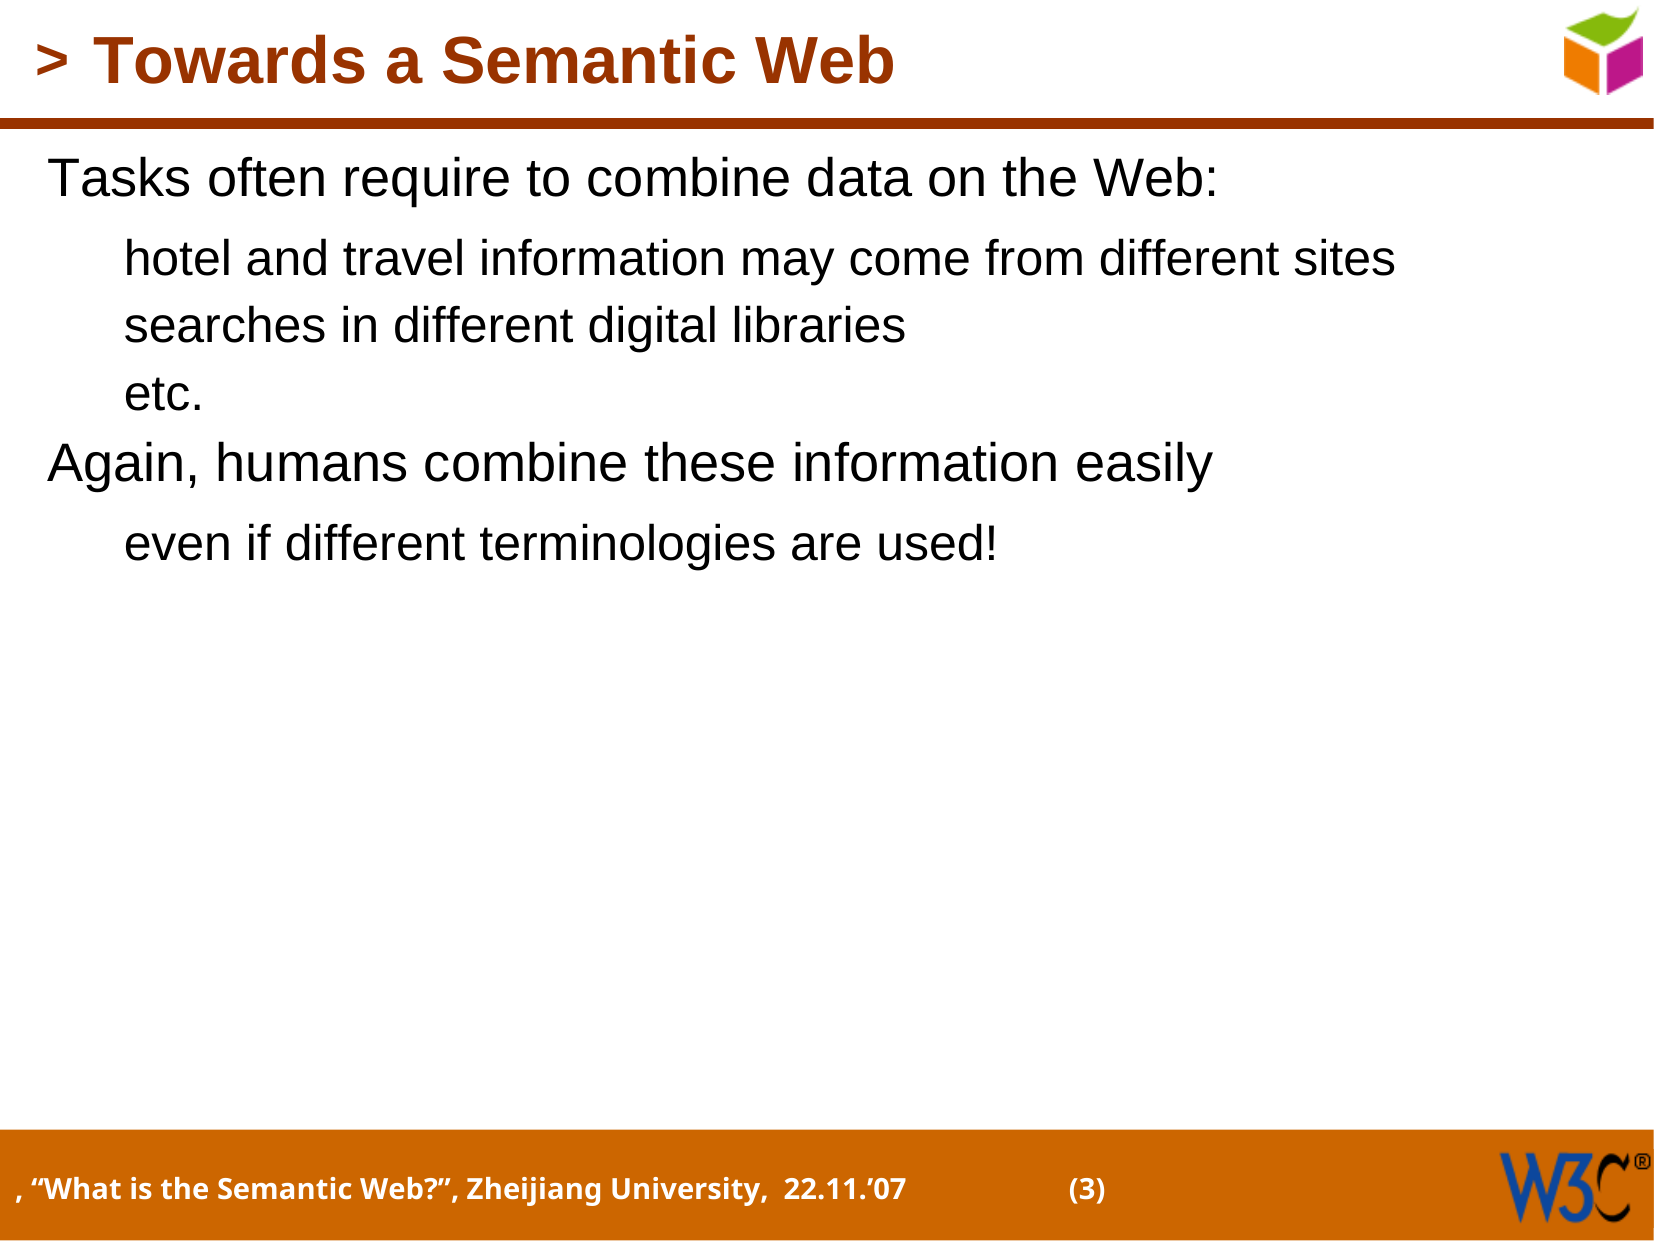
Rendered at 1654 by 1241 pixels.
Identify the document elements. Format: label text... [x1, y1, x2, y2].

picture [1495, 1149, 1654, 1228]
title Towards a Semantic Web [93, 7, 1493, 111]
picture [1564, 5, 1643, 95]
list Tasks often require to combine data on the Web: hotel and travel information may come from different sites searches in different digital libraries etc. Again, humans combine these information easily even if different terminologies are used! [29, 147, 1624, 1119]
